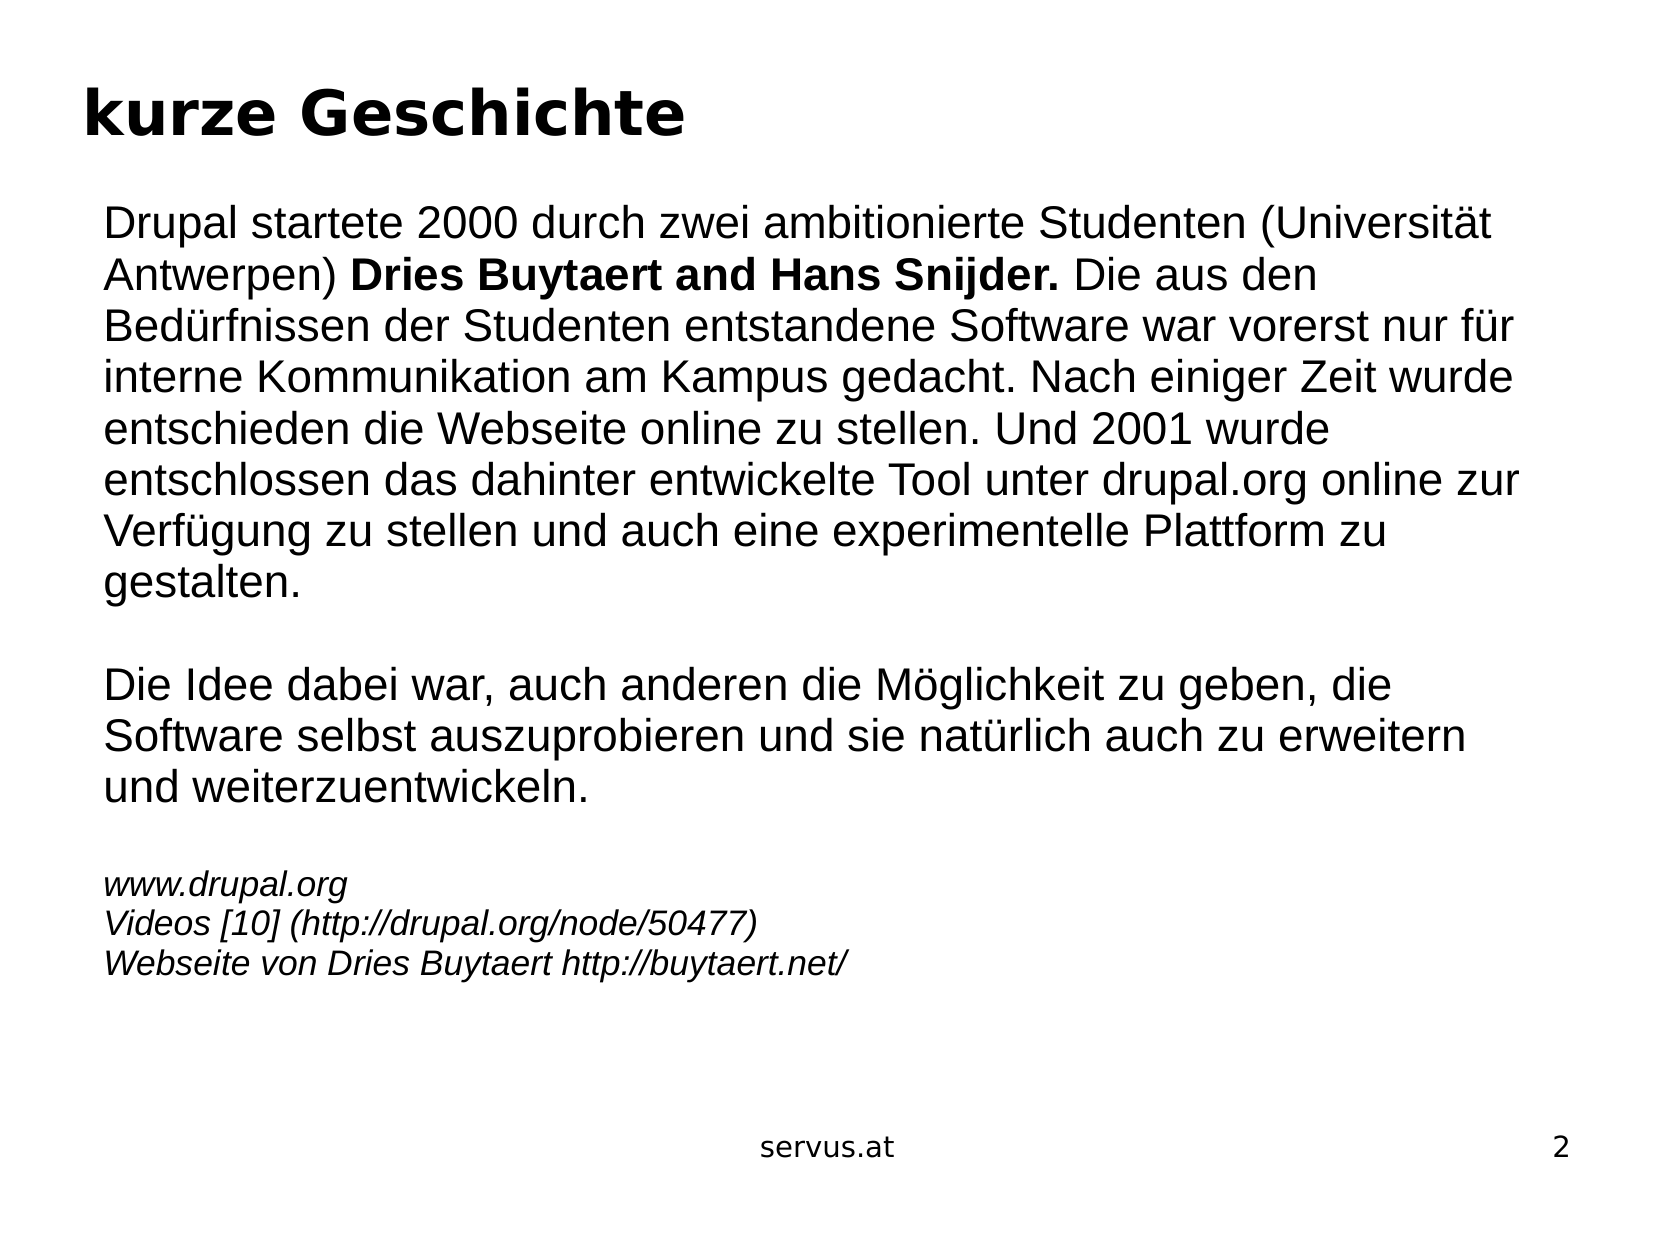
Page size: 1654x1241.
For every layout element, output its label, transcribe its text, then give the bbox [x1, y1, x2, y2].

title kurze Geschichte [82, 49, 1571, 178]
text_box Drupal startete 2000 durch zwei ambitionierte Studenten (Universität Antwerpen) Dries Buytaert and Hans Snijder. Die aus den Bedürfnissen der Studenten entstandene Software war vorerst nur für interne Kommunikation am Kampus gedacht. Nach einiger Zeit wurde entschieden die Webseite online zu stellen. Und 2001 wurde entschlossen das dahinter entwickelte Tool unter drupal.org online zur Verfügung zu stellen und auch eine experimentelle Plattform zu gestalten. Die Idee dabei war, auch anderen die Möglichkeit zu geben, die Software selbst auszuprobieren und sie natürlich auch zu erweitern und weiterzuentwickeln. www.drupal.org Videos [10] (http://drupal.org/node/50477) Webseite von Dries Buytaert http://buytaert.net/ [88, 190, 1565, 1241]
